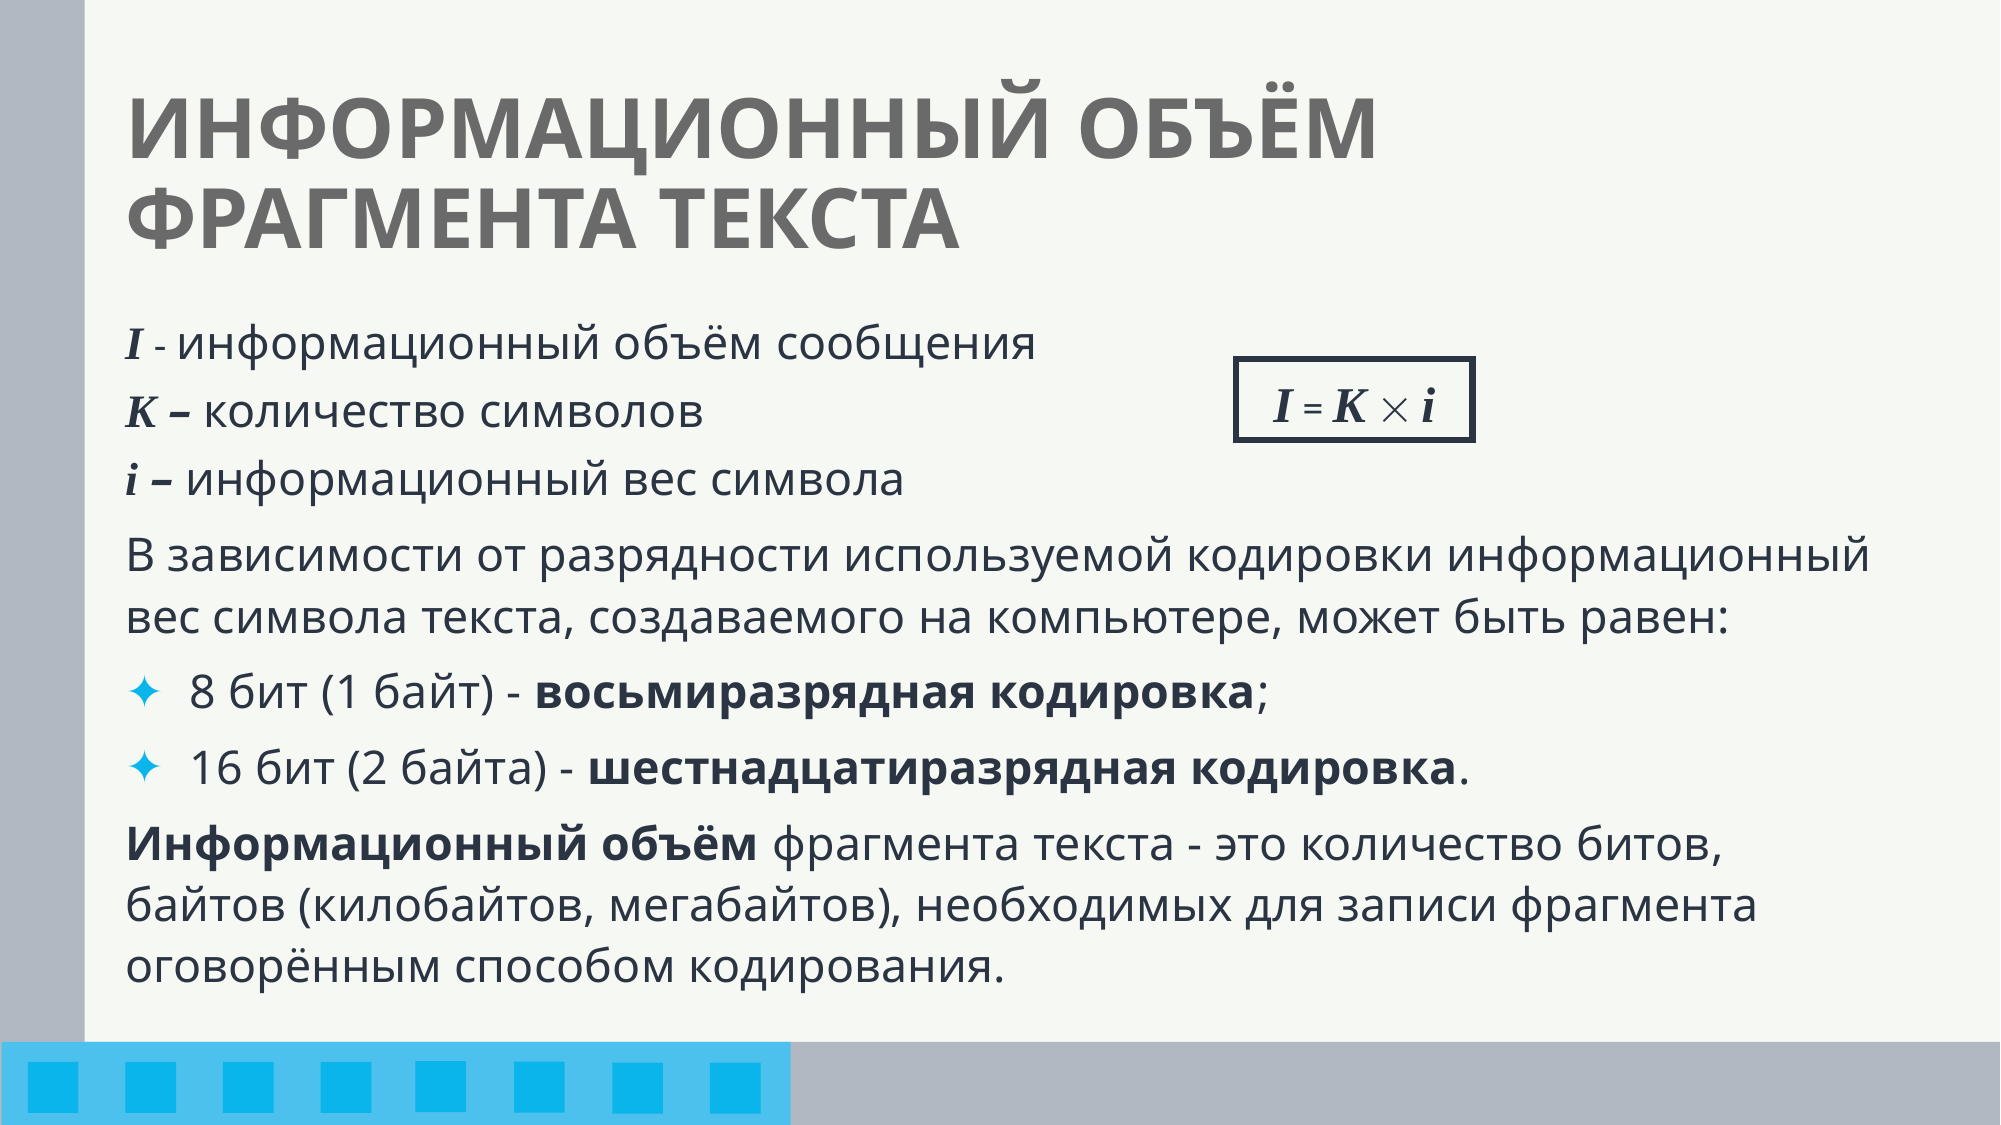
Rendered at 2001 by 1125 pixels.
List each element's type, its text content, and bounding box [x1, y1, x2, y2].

text_box I = K  i [1236, 359, 1473, 440]
list I - информационный объём сообщения K – количество символов i – информационный вес символа В зависимости от разрядности используемой кодировки информационный вес символа текста, создаваемого на компьютере, может быть равен: 8 бит (1 байт) - восьмиразрядная кодировка; 16 бит (2 байта) - шестнадцатиразрядная кодировка. Информационный объём фрагмента текста - это количество битов, байтов (килобайтов, мегабайтов), необходимых для записи фрагмента оговорённым способом кодирования. [110, 311, 1892, 1058]
title ИНФОРМАЦИОННЫЙ ОБЪЁМ ФРАГМЕНТА ТЕКСТА [110, 67, 1892, 286]
